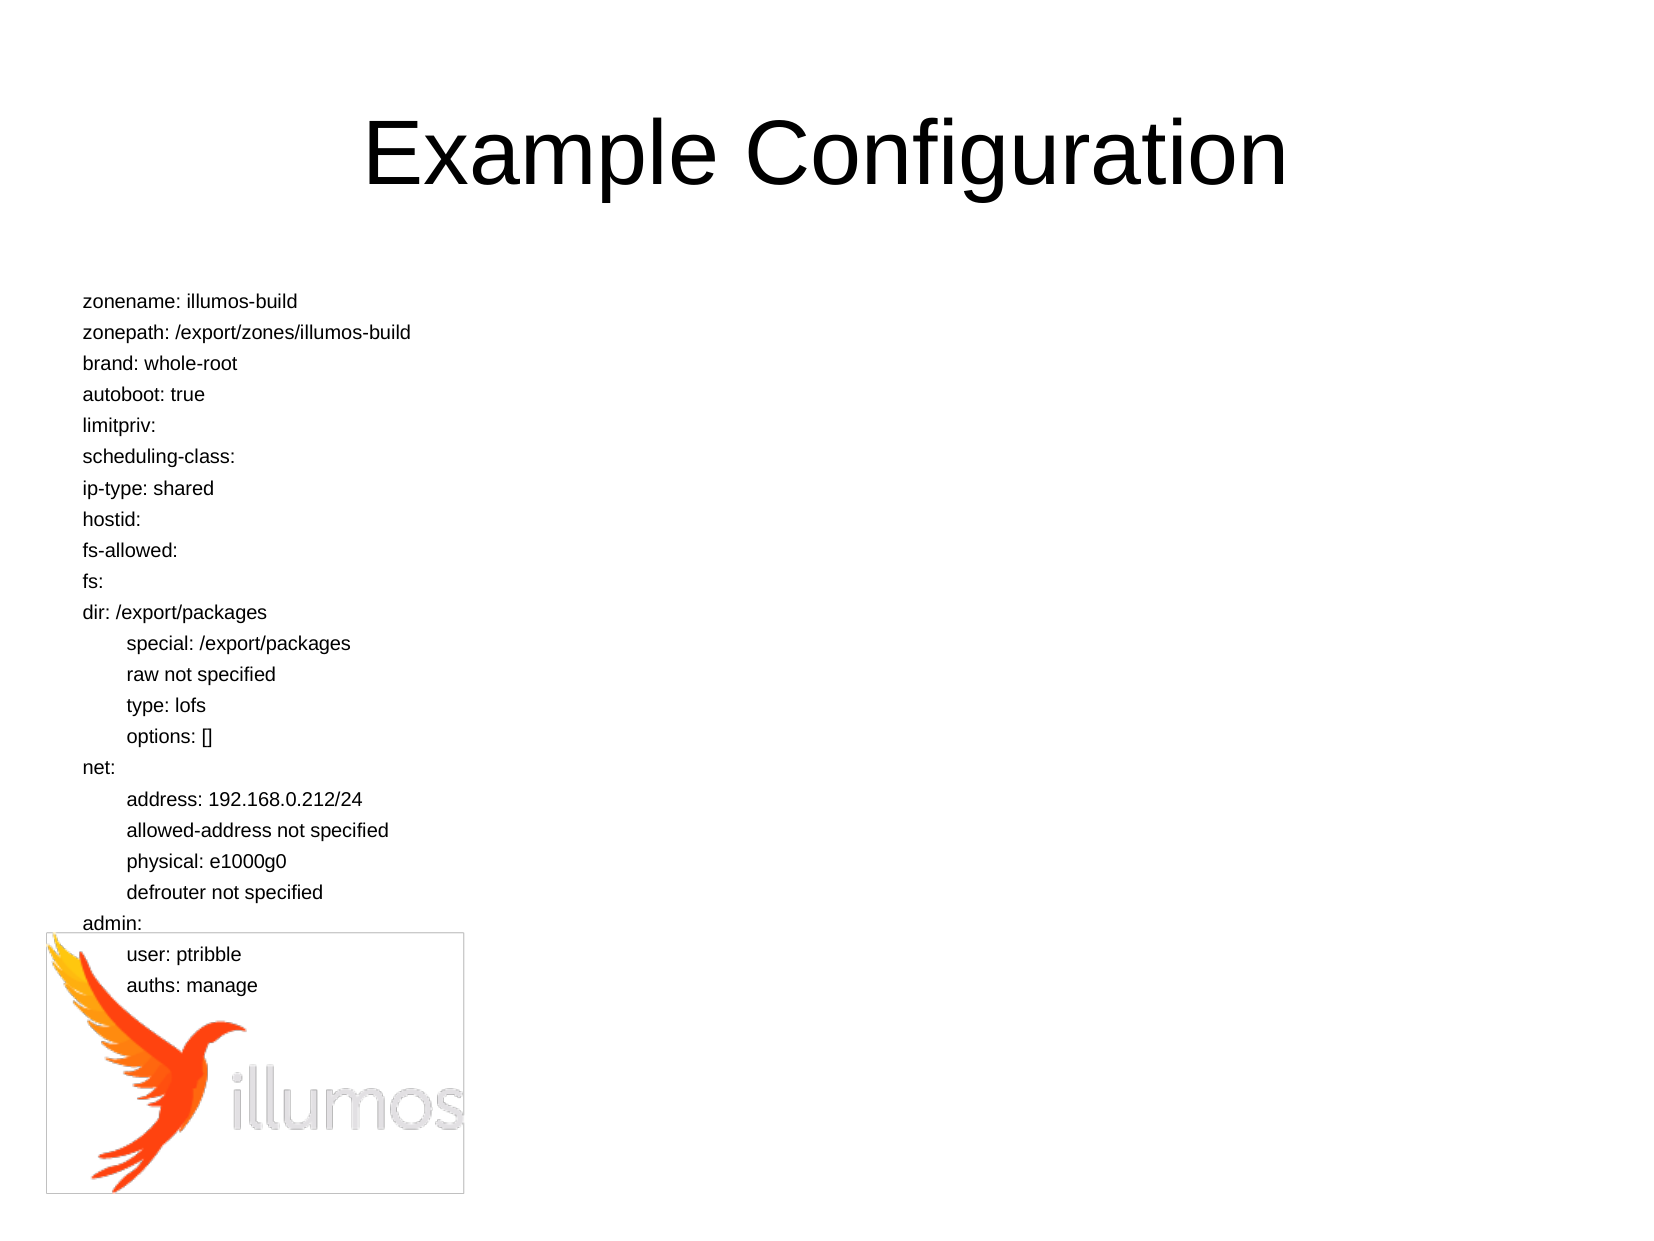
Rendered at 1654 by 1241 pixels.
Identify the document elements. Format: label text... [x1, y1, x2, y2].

title Example Configuration [82, 49, 1571, 257]
picture [0, 886, 511, 1241]
text_box [82, 290, 1571, 1010]
